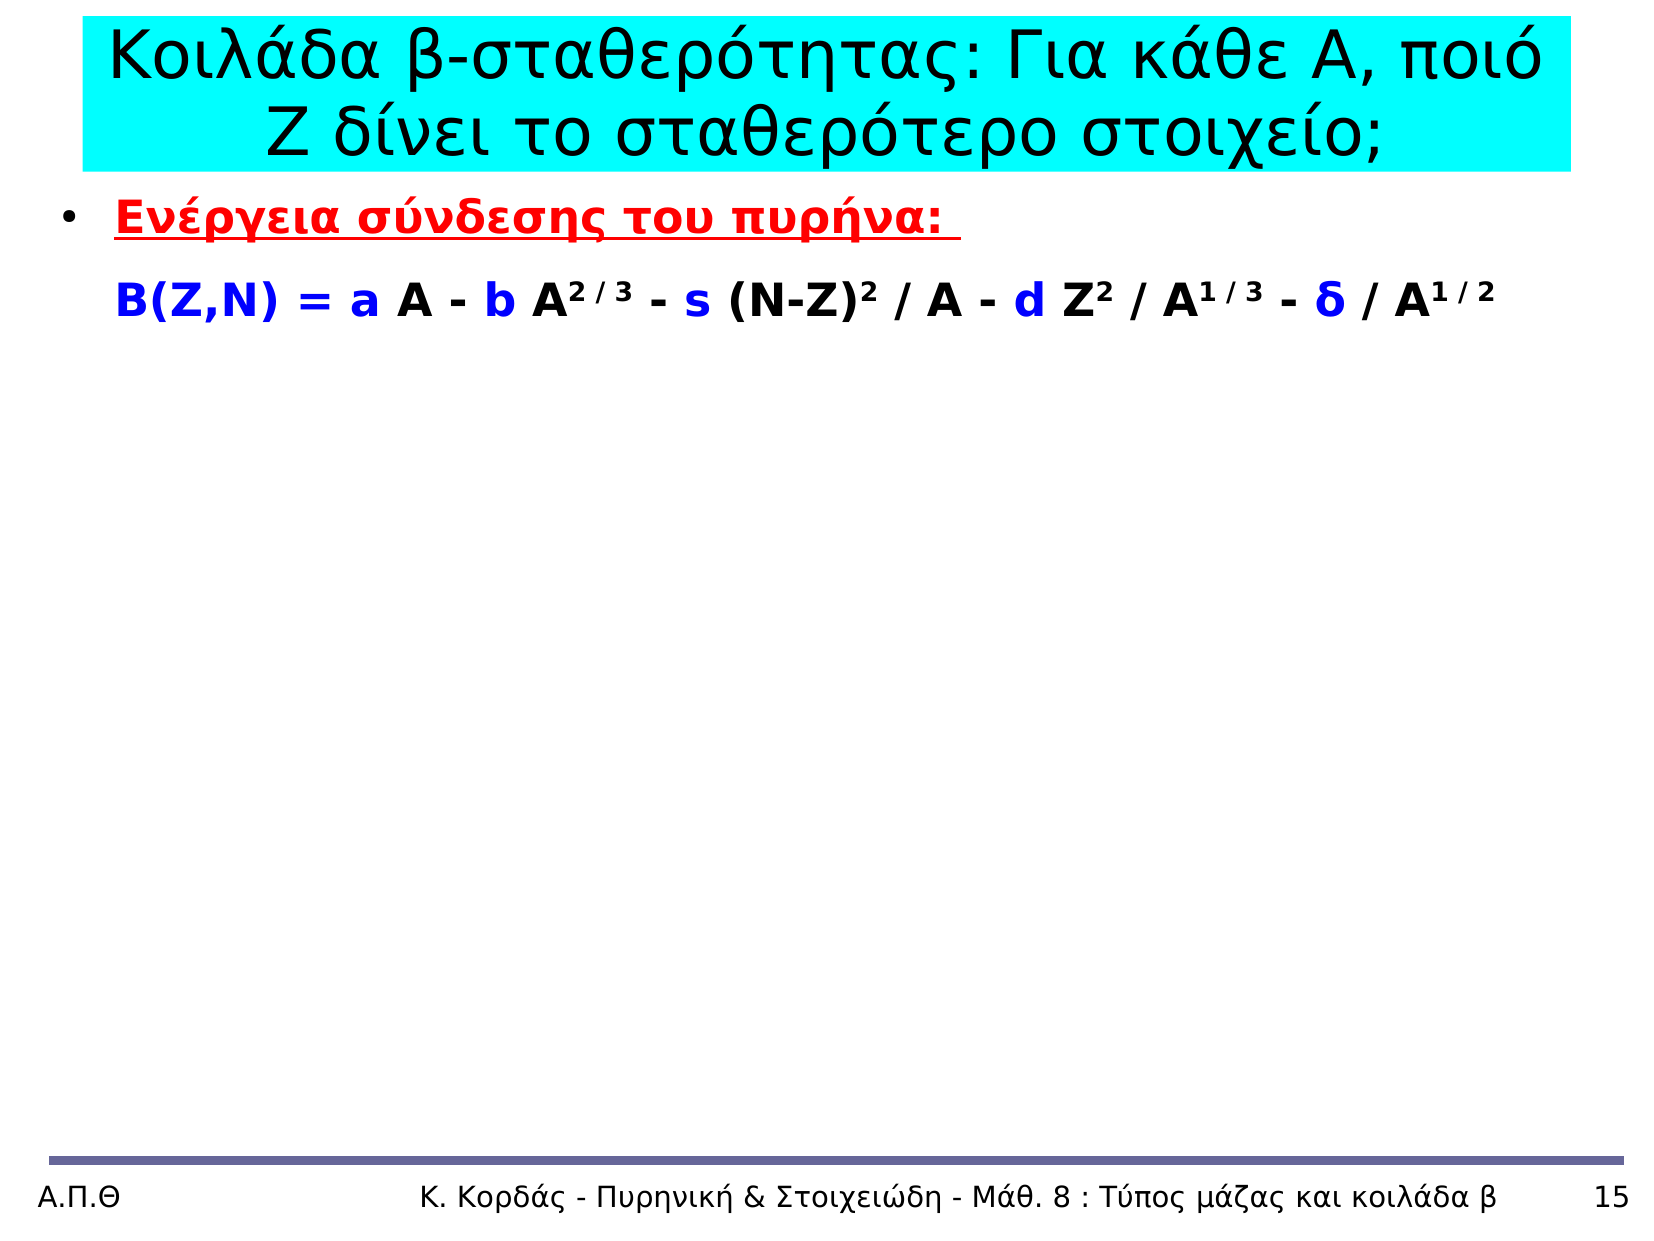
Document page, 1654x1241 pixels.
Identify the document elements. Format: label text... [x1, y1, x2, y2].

list Ενέργεια σύνδεσης του πυρήνα: Β(Ζ,Ν) = a A - b A2 / 3 - s (N-Z)2 / A - d Z2 / A1 / 3 - δ / A1 / 2 [43, 191, 1619, 1129]
title Κοιλάδα β-σταθερότητας: Για κάθε Α, ποιό Ζ δίνει το σταθερότερο στοιχείο; [82, 16, 1571, 172]
